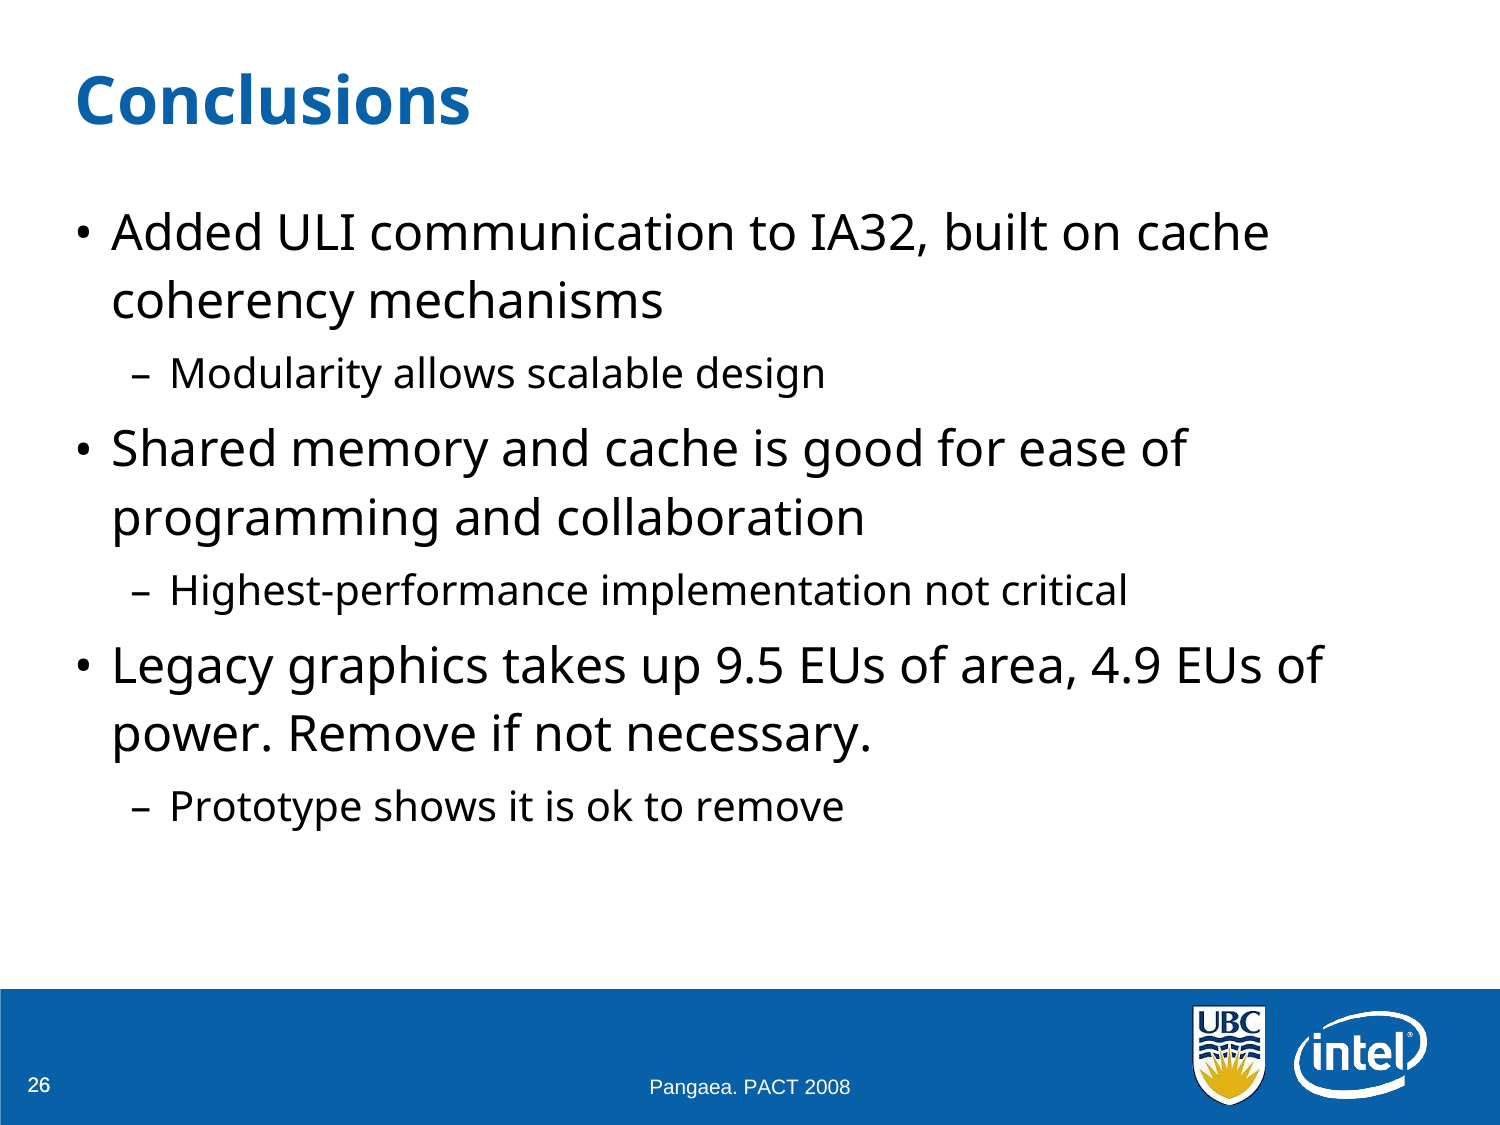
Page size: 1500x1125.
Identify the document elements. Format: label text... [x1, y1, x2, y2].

list Added ULI communication to IA32, built on cache coherency mechanisms Modularity allows scalable design Shared memory and cache is good for ease of programming and collaboration Highest-performance implementation not critical Legacy graphics takes up 9.5 EUs of area, 4.9 EUs of power. Remove if not necessary. Prototype shows it is ok to remove [74, 197, 1427, 992]
picture [1294, 1011, 1427, 1099]
picture [1192, 1005, 1266, 1106]
title Conclusions [74, 25, 1427, 172]
